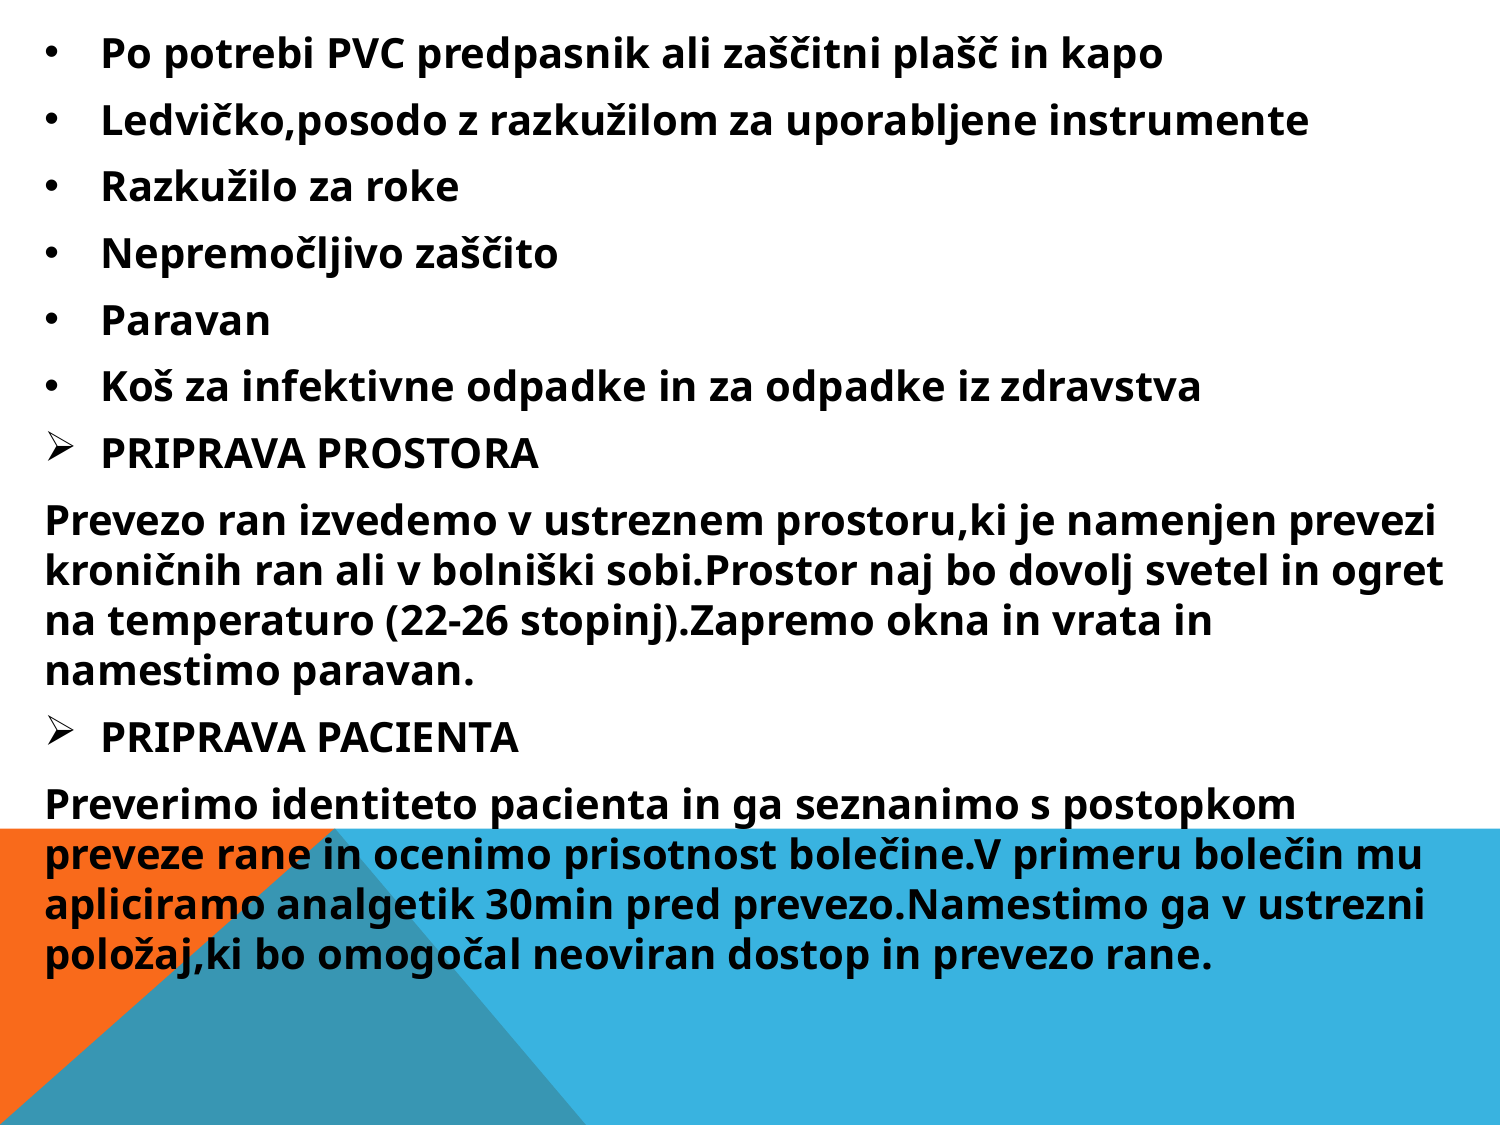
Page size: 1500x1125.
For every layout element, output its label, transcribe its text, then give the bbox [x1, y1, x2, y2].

list Po potrebi PVC predpasnik ali zaščitni plašč in kapo Ledvičko,posodo z razkužilom za uporabljene instrumente Razkužilo za roke Nepremočljivo zaščito Paravan Koš za infektivne odpadke in za odpadke iz zdravstva PRIPRAVA PROSTORA Prevezo ran izvedemo v ustreznem prostoru,ki je namenjen prevezi kroničnih ran ali v bolniški sobi.Prostor naj bo dovolj svetel in ogret na temperaturo (22-26 stopinj).Zapremo okna in vrata in namestimo paravan. PRIPRAVA PACIENTA Preverimo identiteto pacienta in ga seznanimo s postopkom preveze rane in ocenimo prisotnost bolečine.V primeru bolečin mu apliciramo analgetik 30min pred prevezo.Namestimo ga v ustrezni položaj,ki bo omogočal neoviran dostop in prevezo rane. [29, 19, 1471, 1071]
